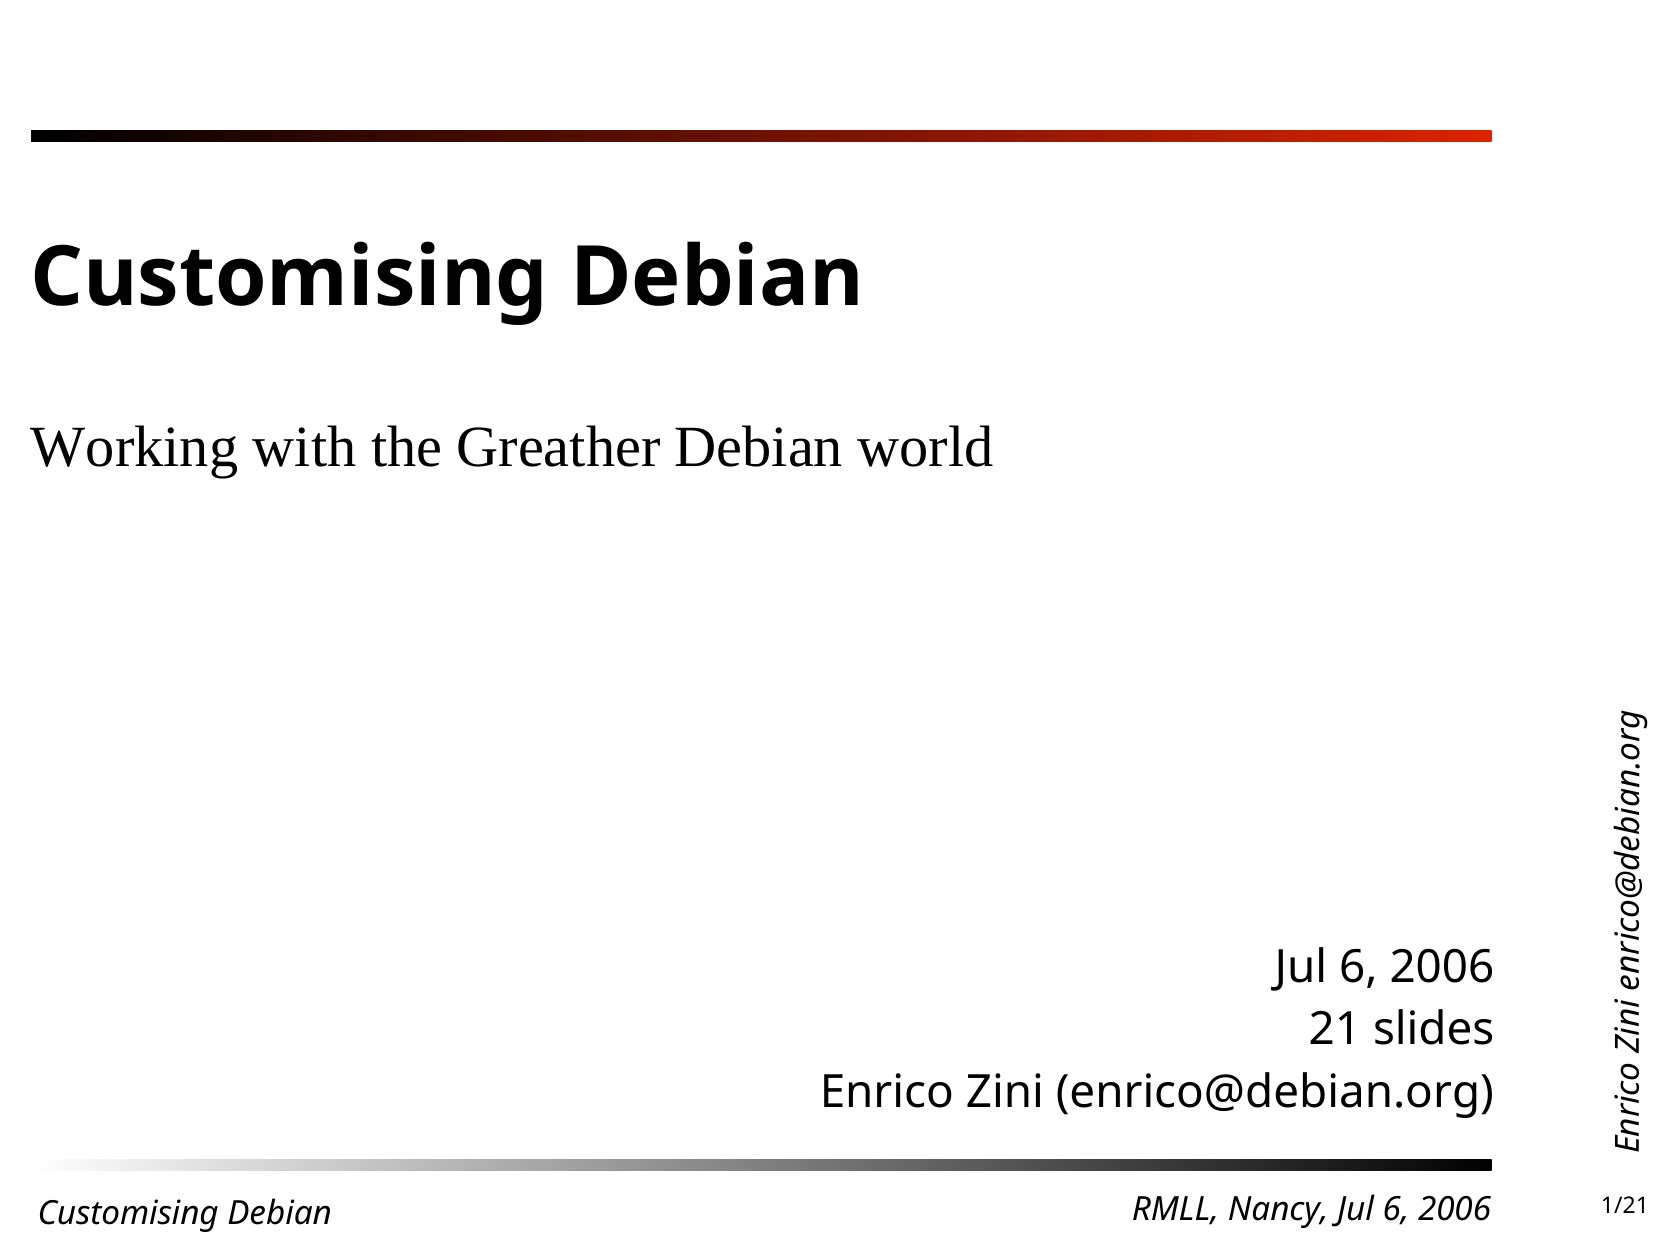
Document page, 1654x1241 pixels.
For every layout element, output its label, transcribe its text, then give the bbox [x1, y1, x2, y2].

text_box Jul 6, 2006 21 slides Enrico Zini (enrico@debian.org) [624, 933, 1495, 1167]
text_box Customising Debian [30, 216, 1495, 658]
text_box Working with the Greather Debian world [30, 413, 1298, 556]
